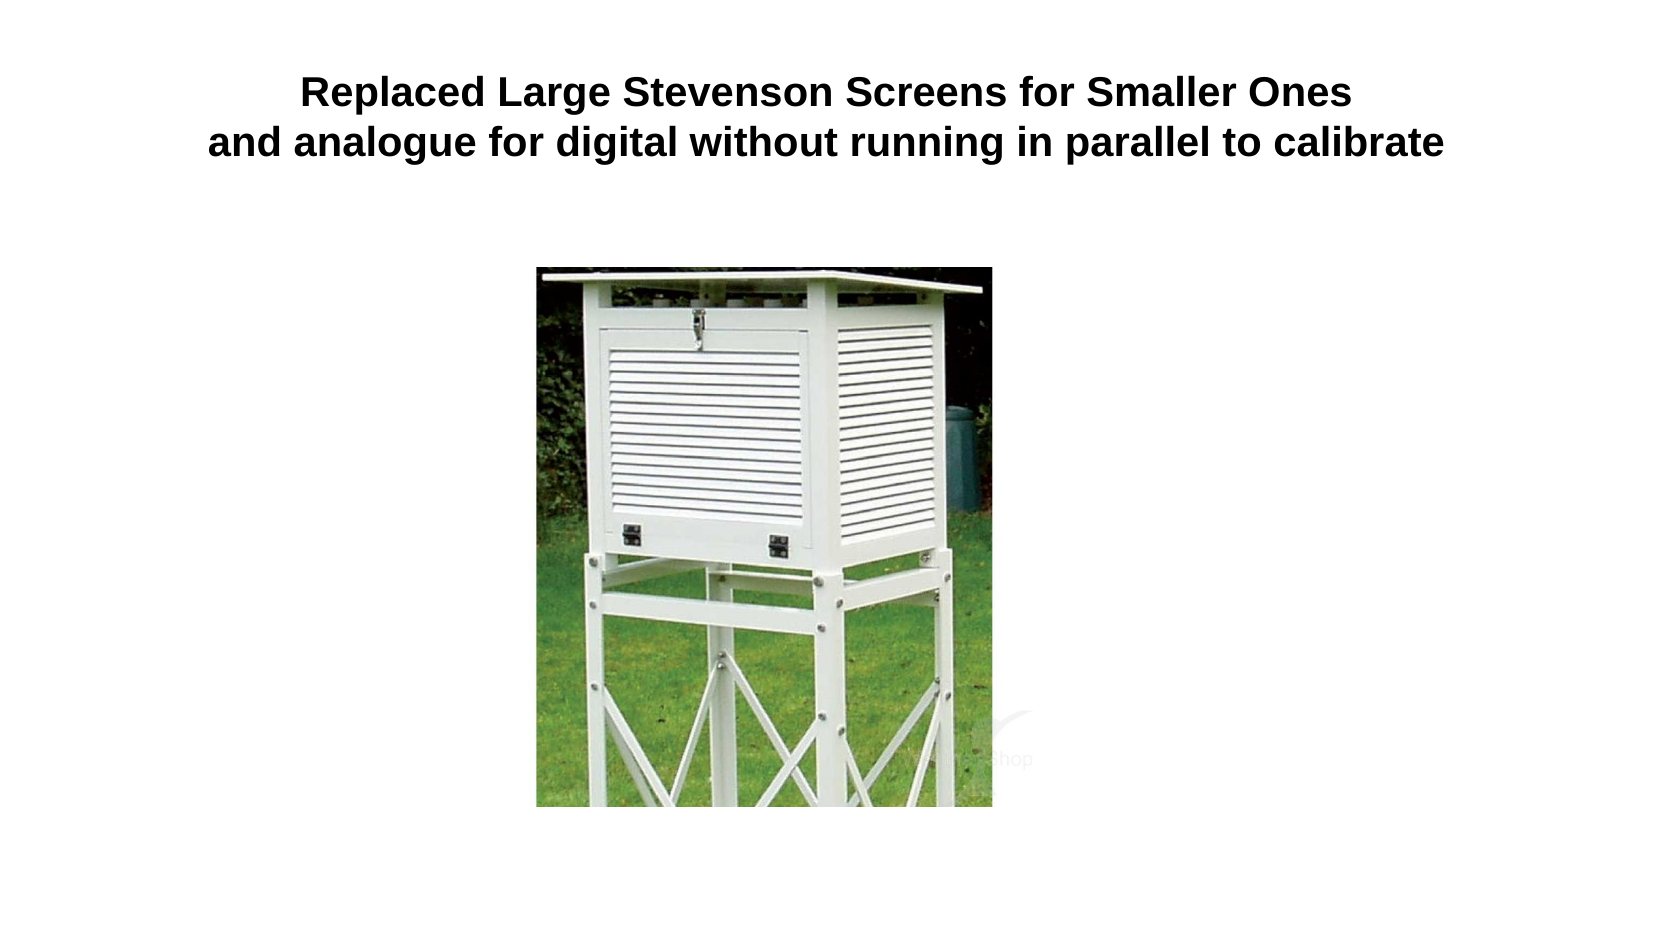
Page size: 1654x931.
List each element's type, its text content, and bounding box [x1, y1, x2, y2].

picture [494, 267, 1034, 807]
text_box Replaced Large Stevenson Screens for Smaller Ones and analogue for digital without running in parallel to calibrate [82, 64, 1571, 165]
